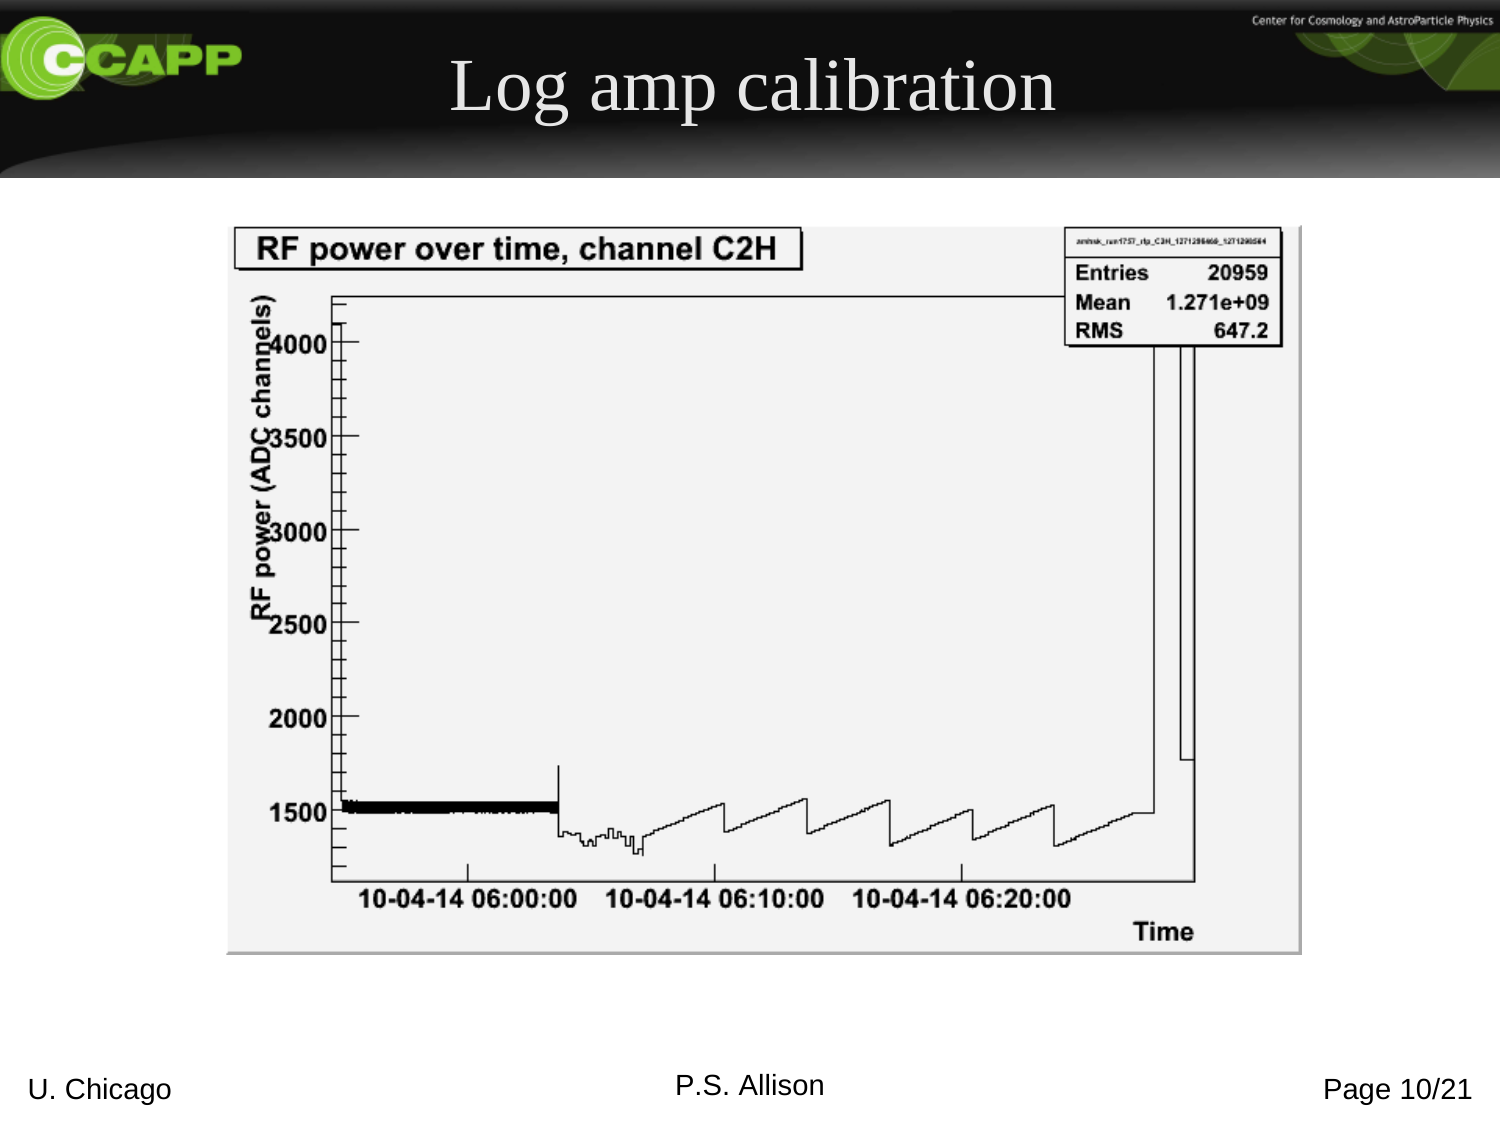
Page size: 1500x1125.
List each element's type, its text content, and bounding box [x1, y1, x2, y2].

title Log amp calibration [266, 0, 1240, 131]
picture [225, 224, 1302, 955]
picture [0, 0, 1500, 178]
